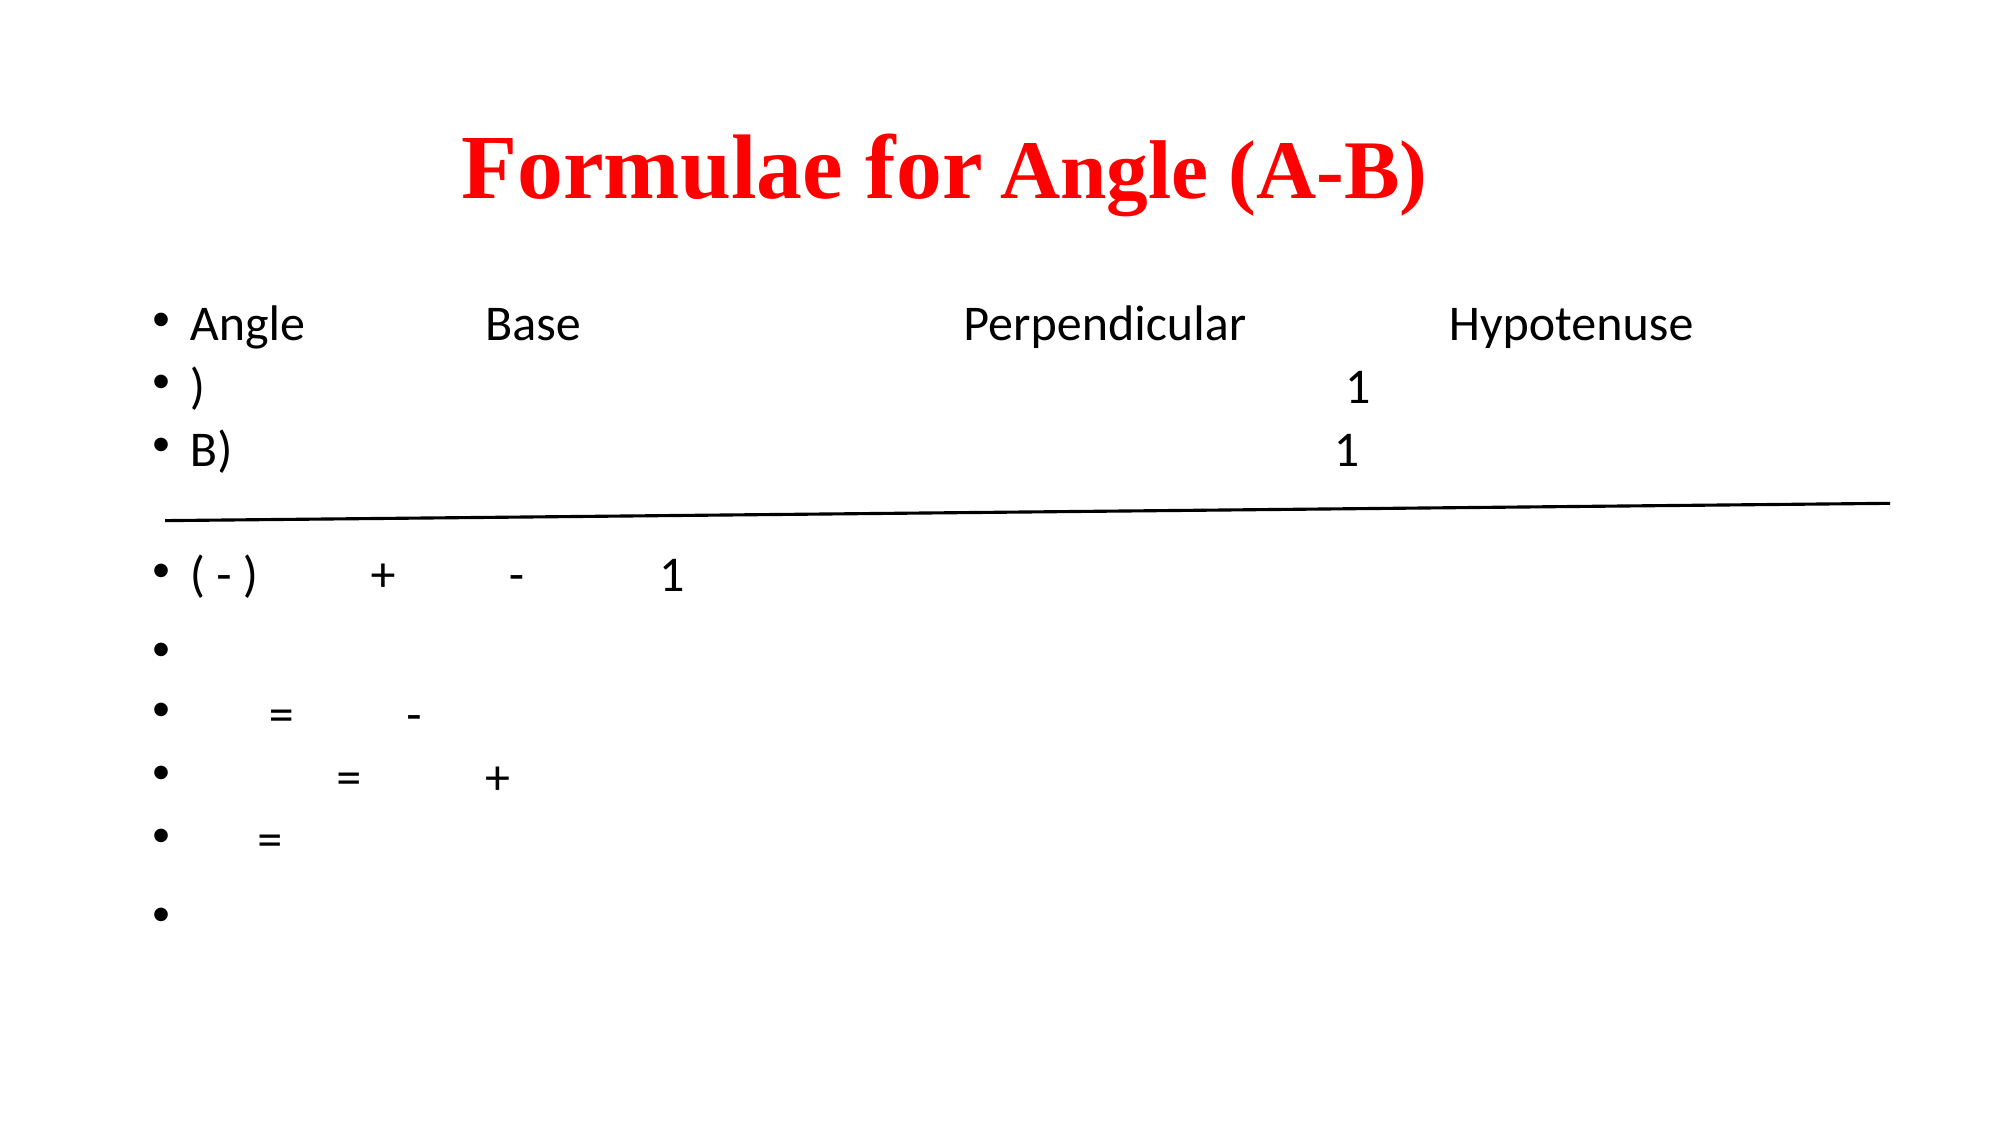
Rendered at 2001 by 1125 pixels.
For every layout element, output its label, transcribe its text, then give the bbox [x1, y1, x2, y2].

list Angle Base Perpendicular Hypotenuse ) 1 B) 1 ( - ) + - 1 = - = + = [137, 299, 1863, 1014]
title Formulae for Angle (A-B) [137, 59, 1863, 278]
